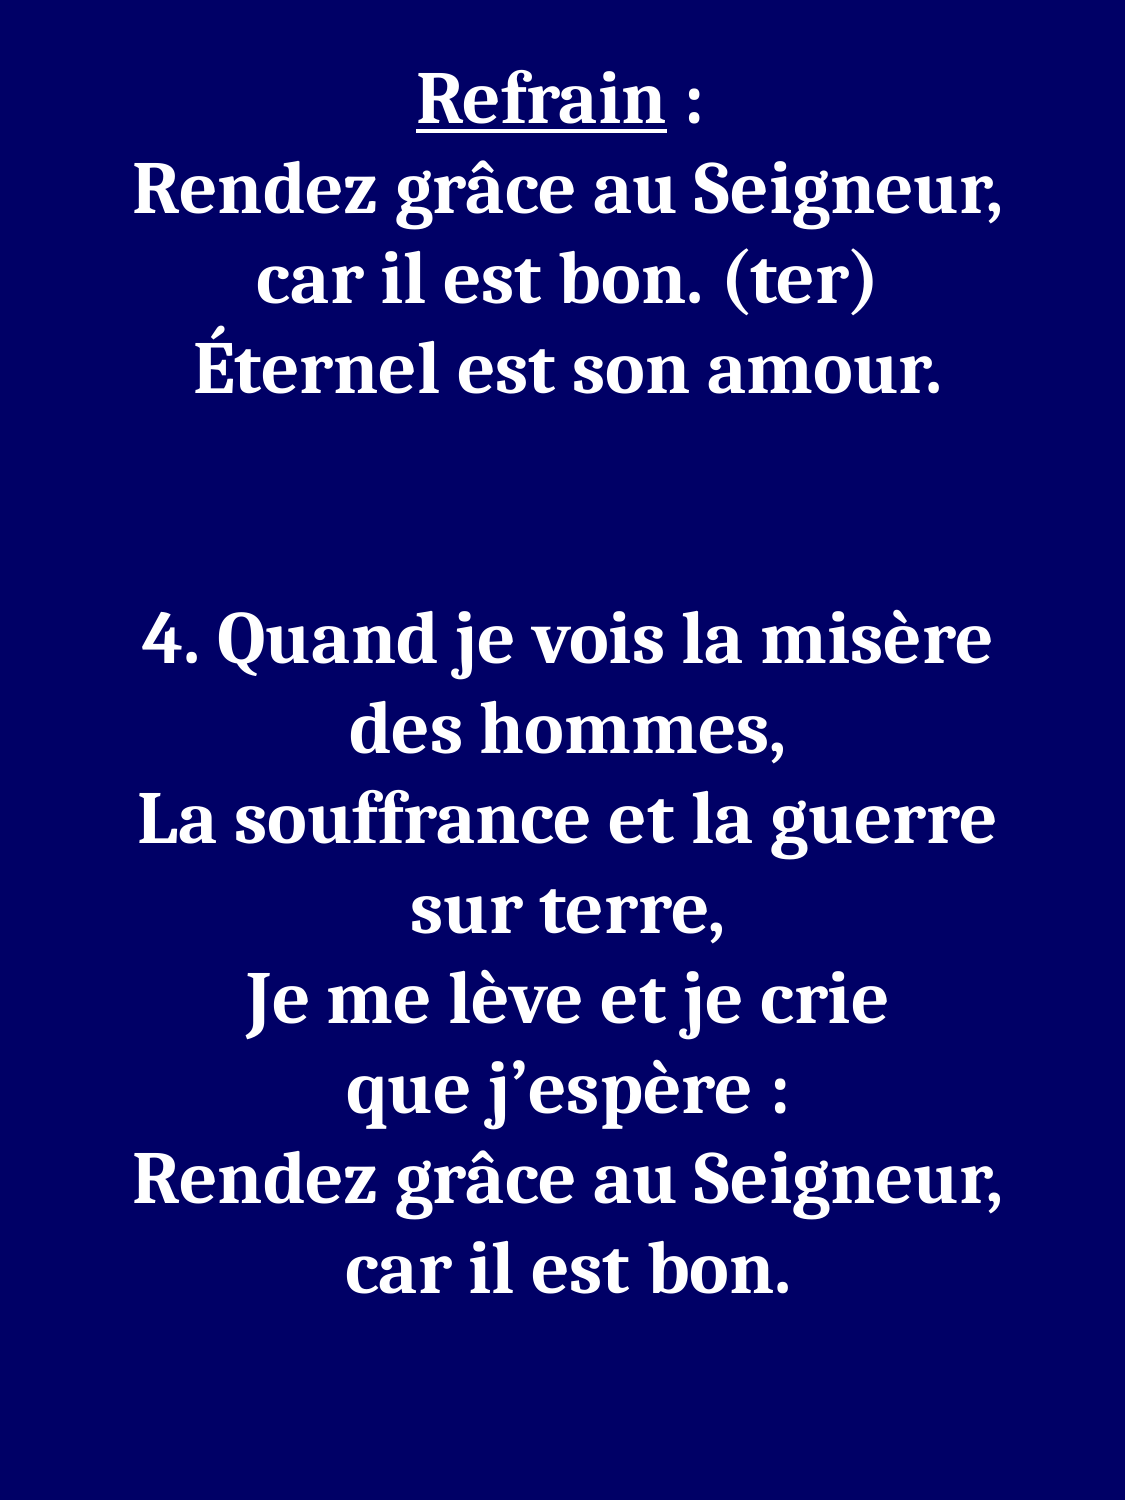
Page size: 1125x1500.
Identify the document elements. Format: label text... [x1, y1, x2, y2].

text_box Refrain : Rendez grâce au Seigneur, car il est bon. (ter) Éternel est son amour. 4. Quand je vois la misère des hommes, La souffrance et la guerre sur terre, Je me lève et je crie que j’espère : Rendez grâce au Seigneur, car il est bon. [0, 41, 1125, 1407]
